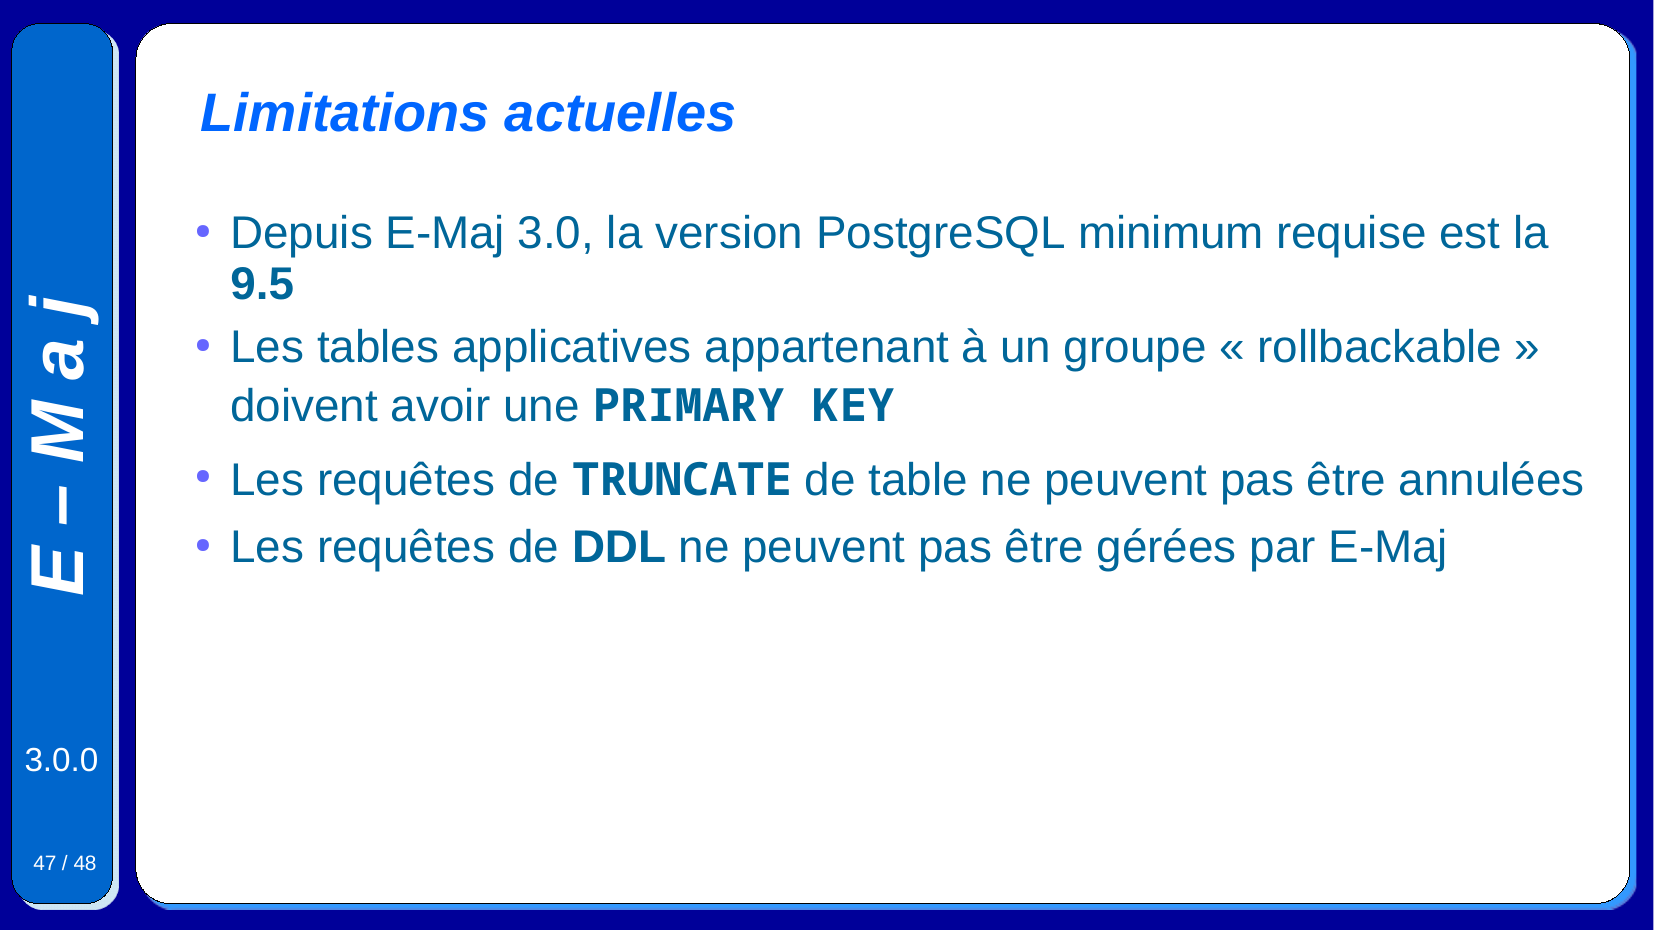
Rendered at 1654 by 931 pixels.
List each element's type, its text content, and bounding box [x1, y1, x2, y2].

list Depuis E-Maj 3.0, la version PostgreSQL minimum requise est la 9.5 Les tables applicatives appartenant à un groupe « rollbackable » doivent avoir une PRIMARY KEY Les requêtes de TRUNCATE de table ne peuvent pas être annulées Les requêtes de DDL ne peuvent pas être gérées par E-Maj [177, 206, 1587, 827]
title Limitations actuelles [200, 34, 1575, 191]
